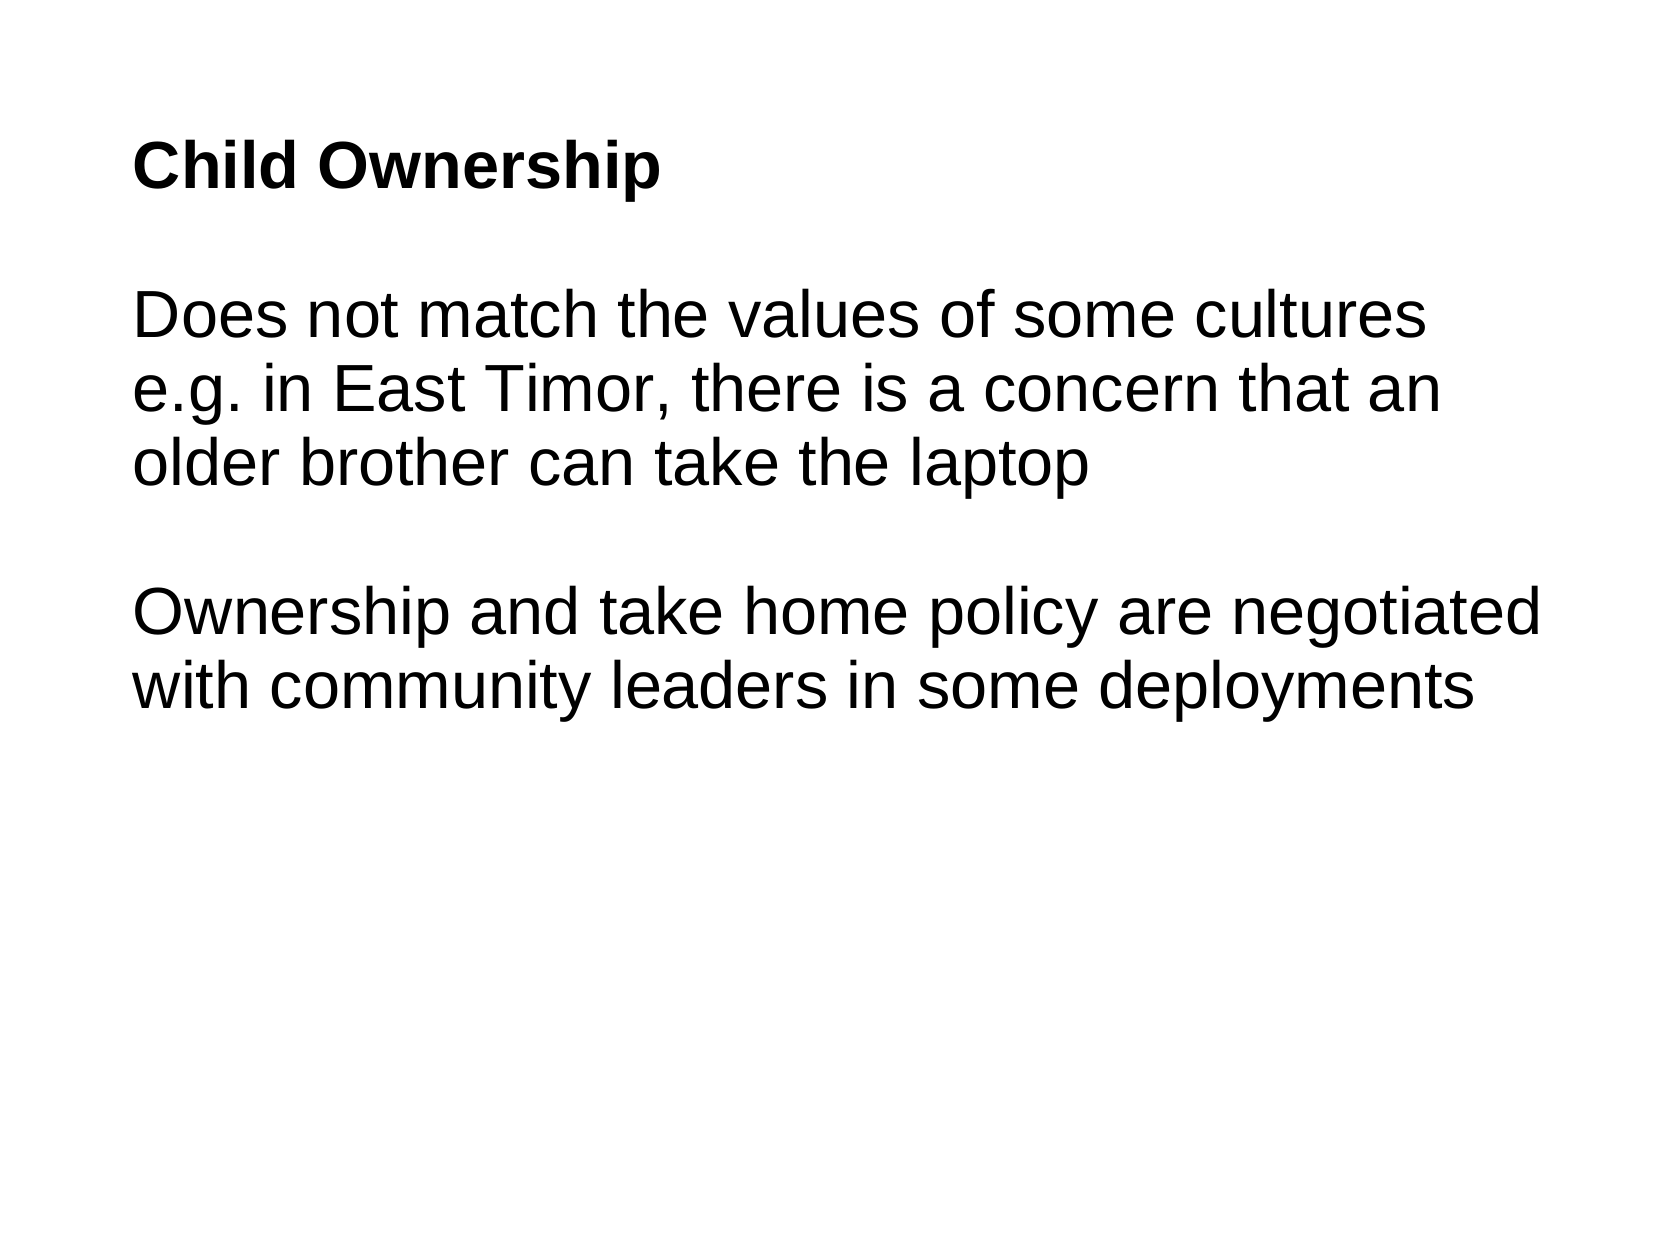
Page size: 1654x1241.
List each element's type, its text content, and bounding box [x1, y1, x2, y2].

text_box Child Ownership Does not match the values of some cultures e.g. in East Timor, there is a concern that an older brother can take the laptop Ownership and take home policy are negotiated with community leaders in some deployments [118, 116, 1566, 838]
